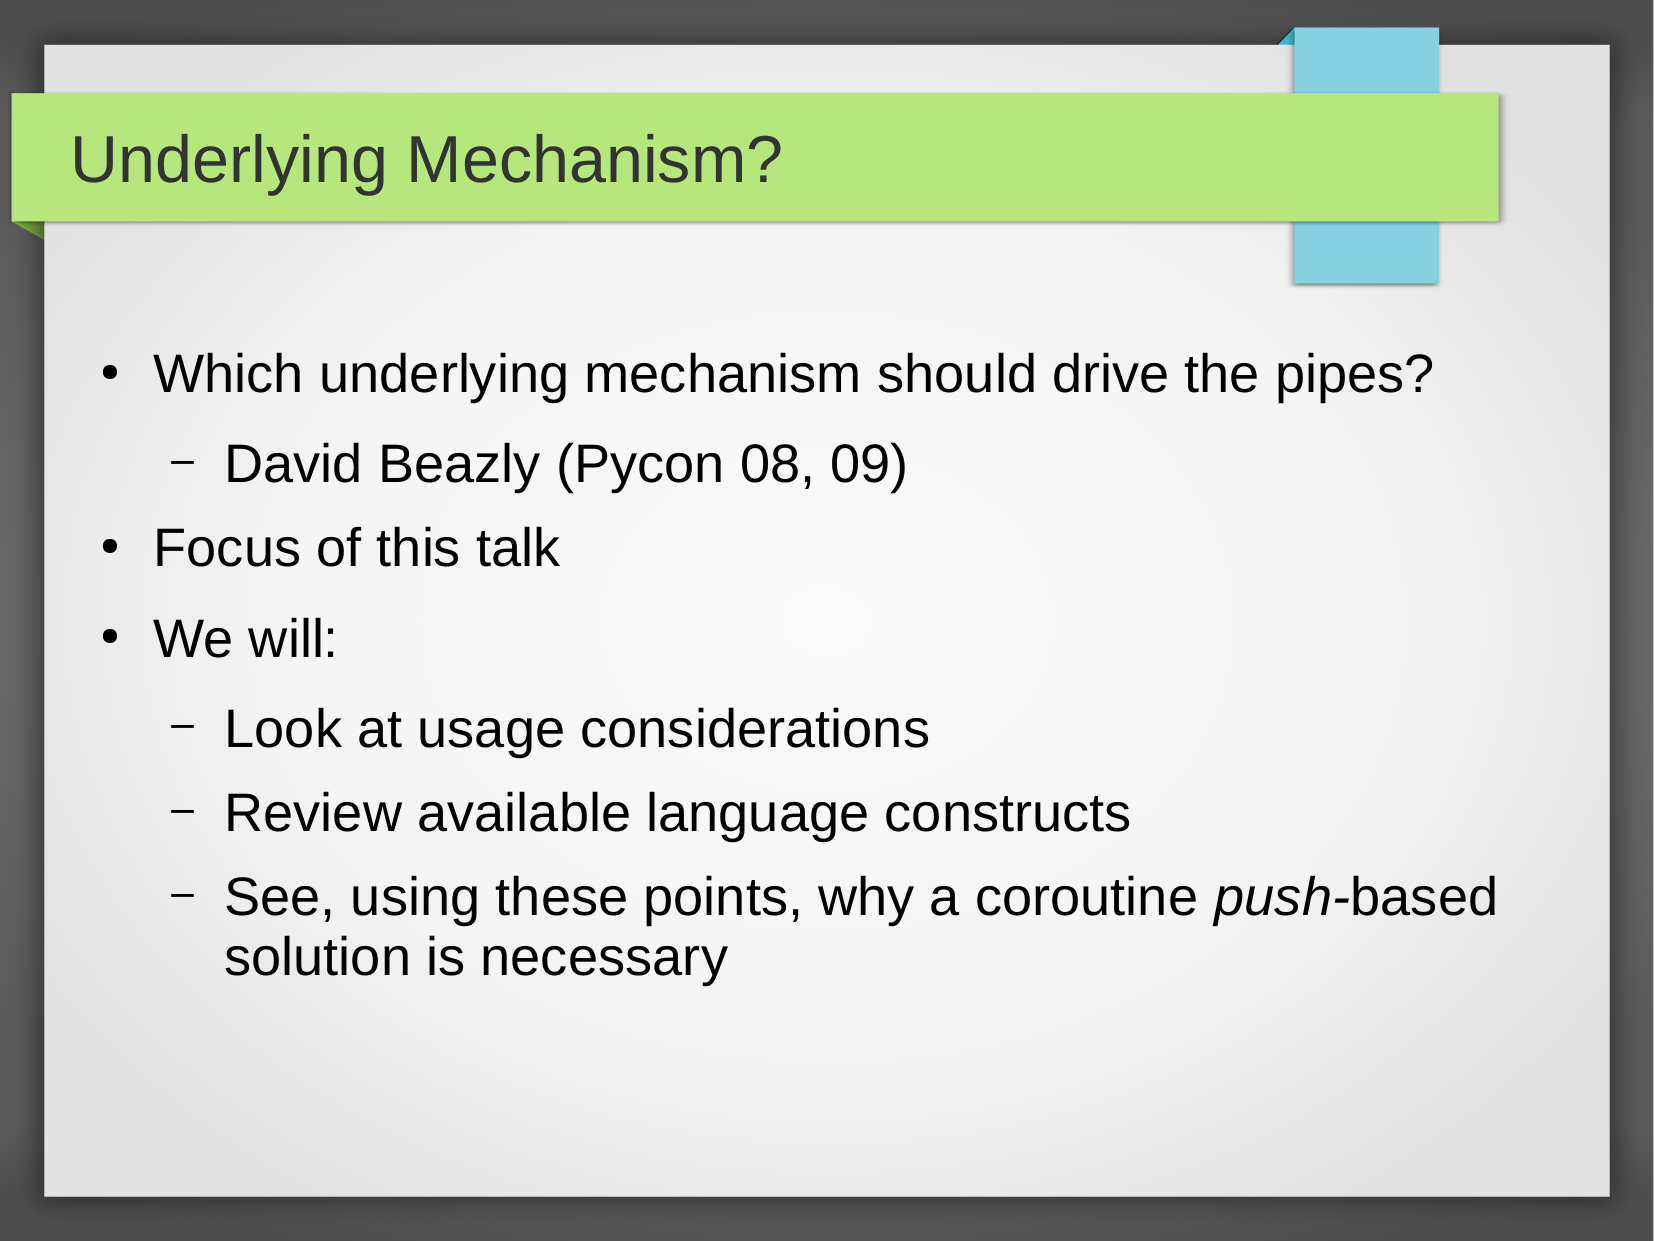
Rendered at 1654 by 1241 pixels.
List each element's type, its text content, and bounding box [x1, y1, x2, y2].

title Underlying Mechanism? [70, 106, 1229, 213]
picture [0, 0, 1654, 1241]
list Which underlying mechanism should drive the pipes? David Beazly (Pycon 08, 09) Focus of this talk We will: Look at usage considerations Review available language constructs See, using these points, why a coroutine push-based solution is necessary [82, 343, 1538, 1063]
